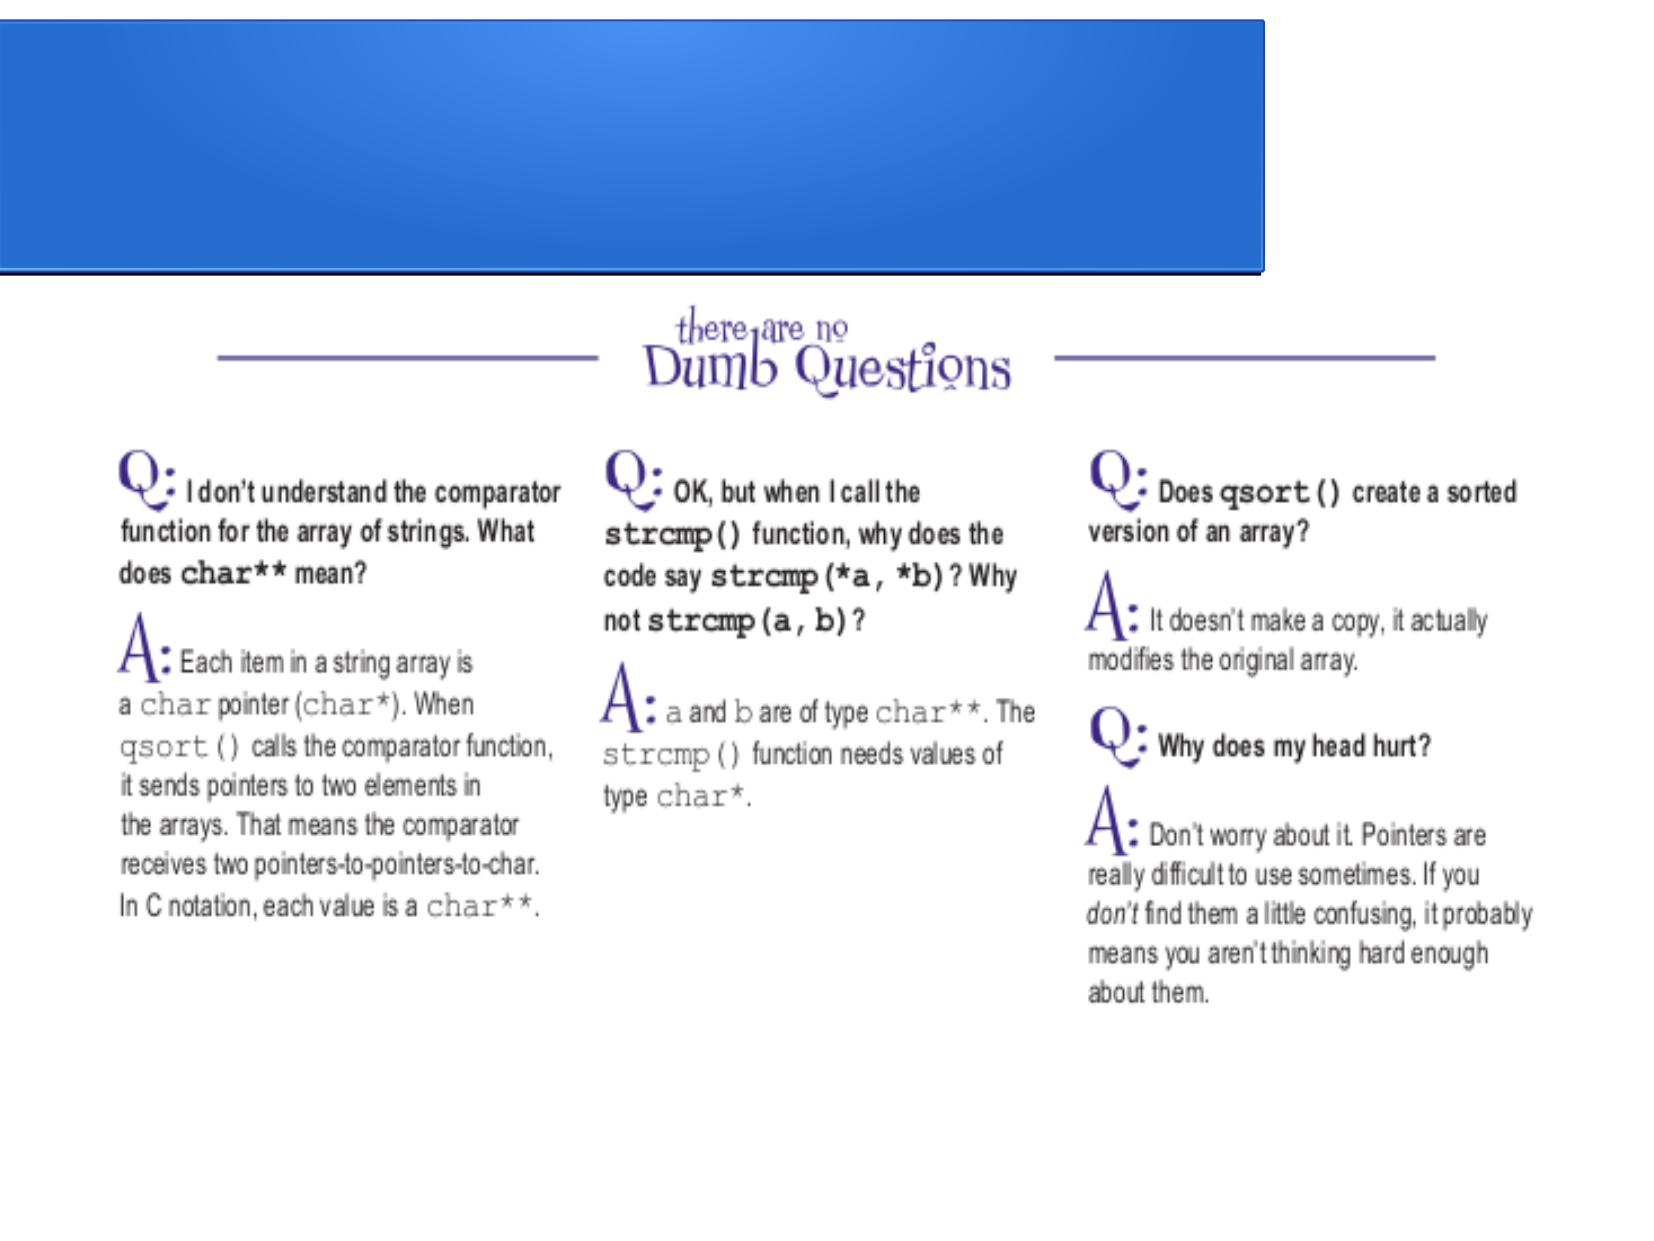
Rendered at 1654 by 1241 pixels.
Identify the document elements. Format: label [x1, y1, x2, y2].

picture [70, 283, 1583, 1040]
